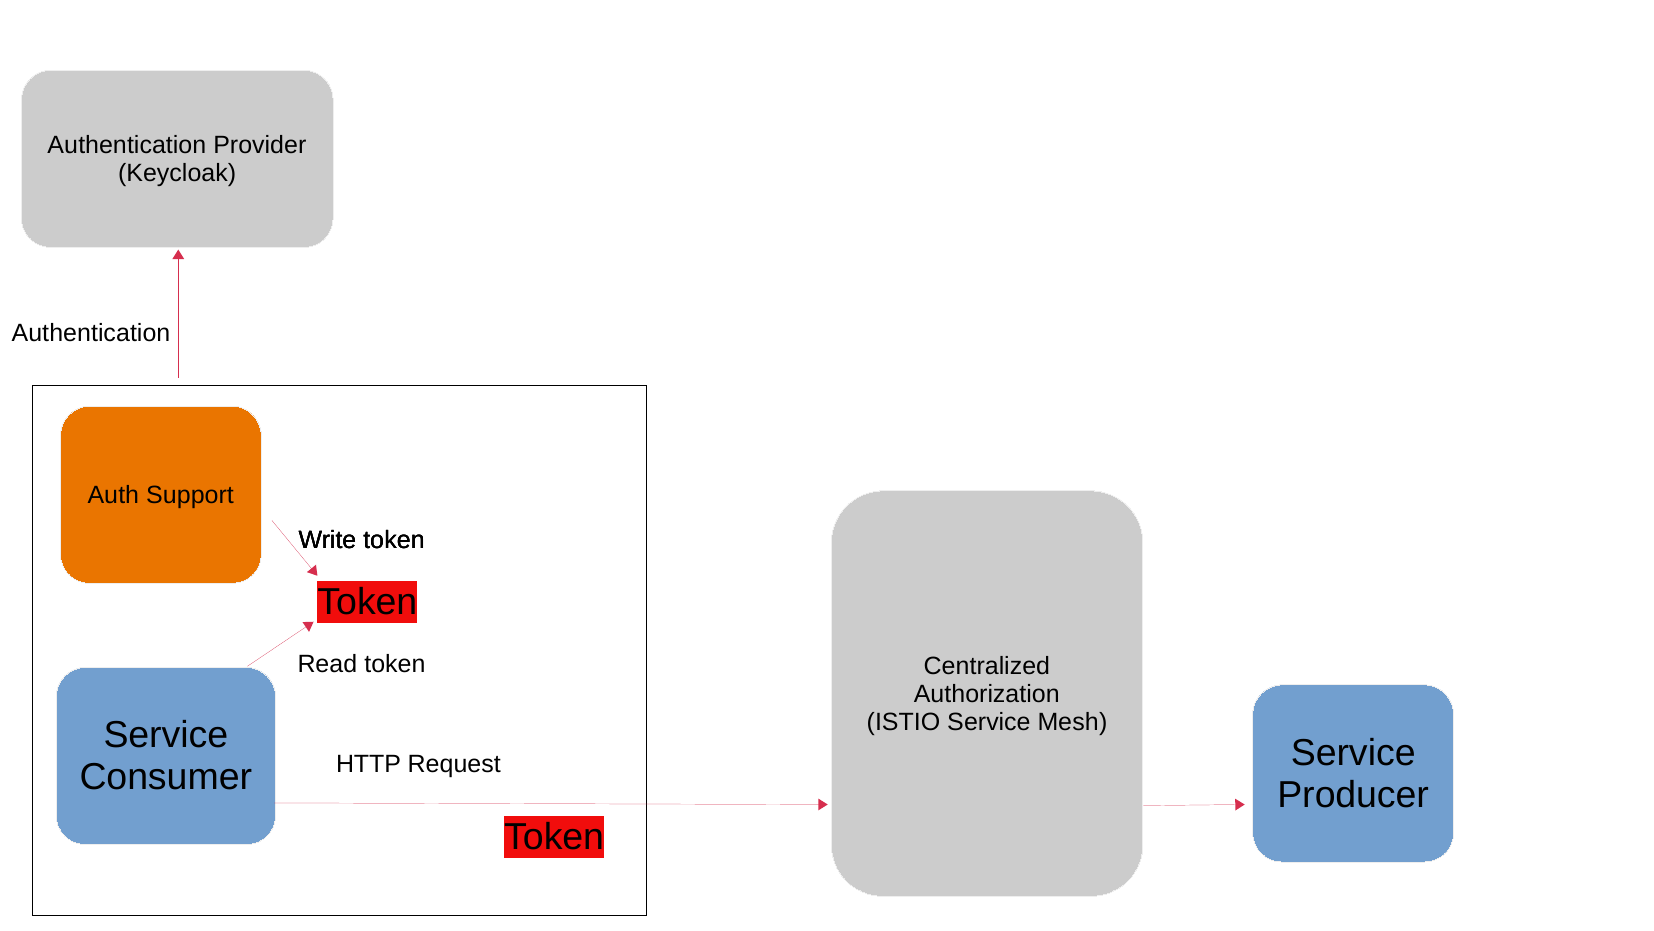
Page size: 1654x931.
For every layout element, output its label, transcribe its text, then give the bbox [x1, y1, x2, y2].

text_box Read token [282, 642, 441, 688]
text_box Centralized Authorization (ISTIO Service Mesh) [831, 490, 1143, 897]
text_box Authentication Provider (Keycloak) [21, 70, 334, 248]
text_box Token [302, 573, 433, 642]
text_box Service Consumer [56, 667, 276, 845]
text_box HTTP Request [321, 742, 517, 788]
text_box Auth Support [60, 406, 262, 584]
text_box Authentication [0, 311, 196, 357]
text_box Token [489, 808, 620, 908]
text_box Write token [283, 518, 440, 564]
text_box Service Producer [1252, 684, 1454, 863]
